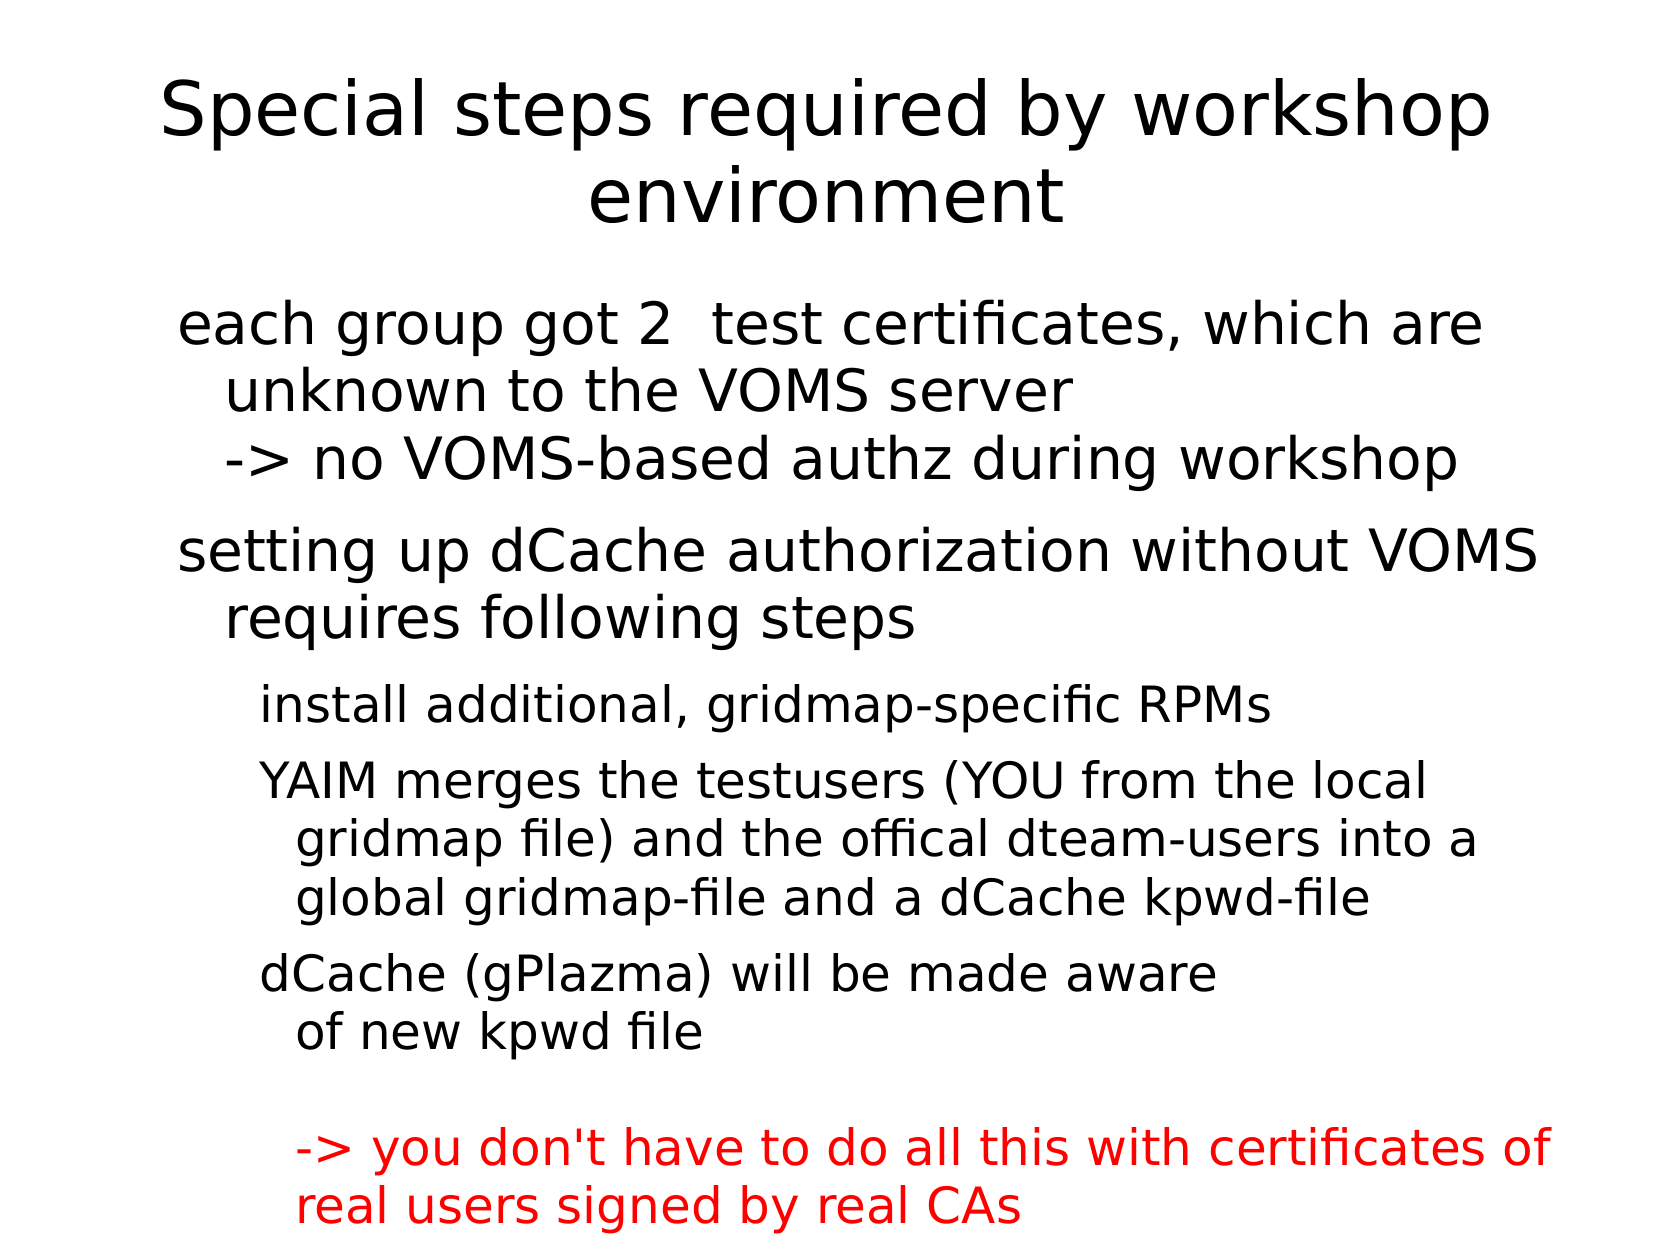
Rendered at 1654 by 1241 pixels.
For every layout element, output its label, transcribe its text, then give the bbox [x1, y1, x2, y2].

title Special steps required by workshop environment [82, 56, 1571, 250]
list each group got 2 test certificates, which are unknown to the VOMS server -> no VOMS-based authz during workshop setting up dCache authorization without VOMS requires following steps install additional, gridmap-specific RPMs YAIM merges the testusers (YOU from the local gridmap file) and the offical dteam-users into a global gridmap-file and a dCache kpwd-file dCache (gPlazma) will be made aware of new kpwd file -> you don't have to do all this with certificates of real users signed by real CAs [82, 290, 1571, 1241]
